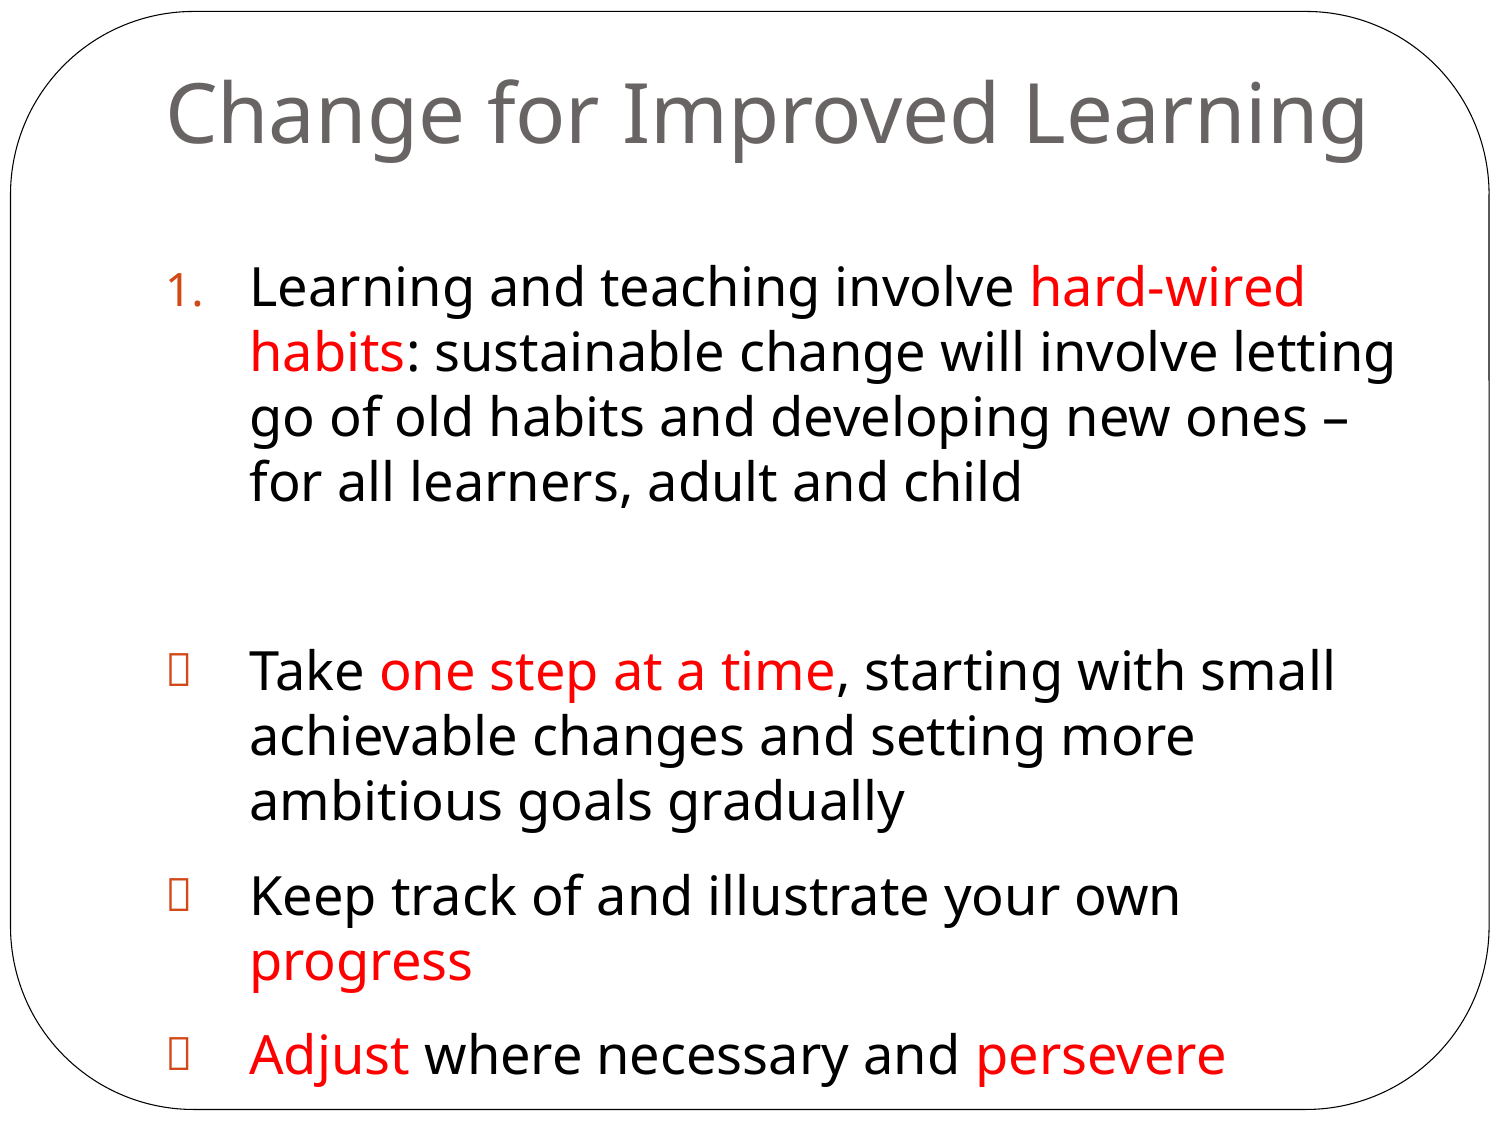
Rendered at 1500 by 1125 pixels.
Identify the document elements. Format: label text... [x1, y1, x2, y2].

title Change for Improved Learning [150, 45, 1425, 233]
list Learning and teaching involve hard-wired habits: sustainable change will involve letting go of old habits and developing new ones – for all learners, adult and child Take one step at a time, starting with small achievable changes and setting more ambitious goals gradually Keep track of and illustrate your own progress Adjust where necessary and persevere [150, 237, 1425, 1028]
